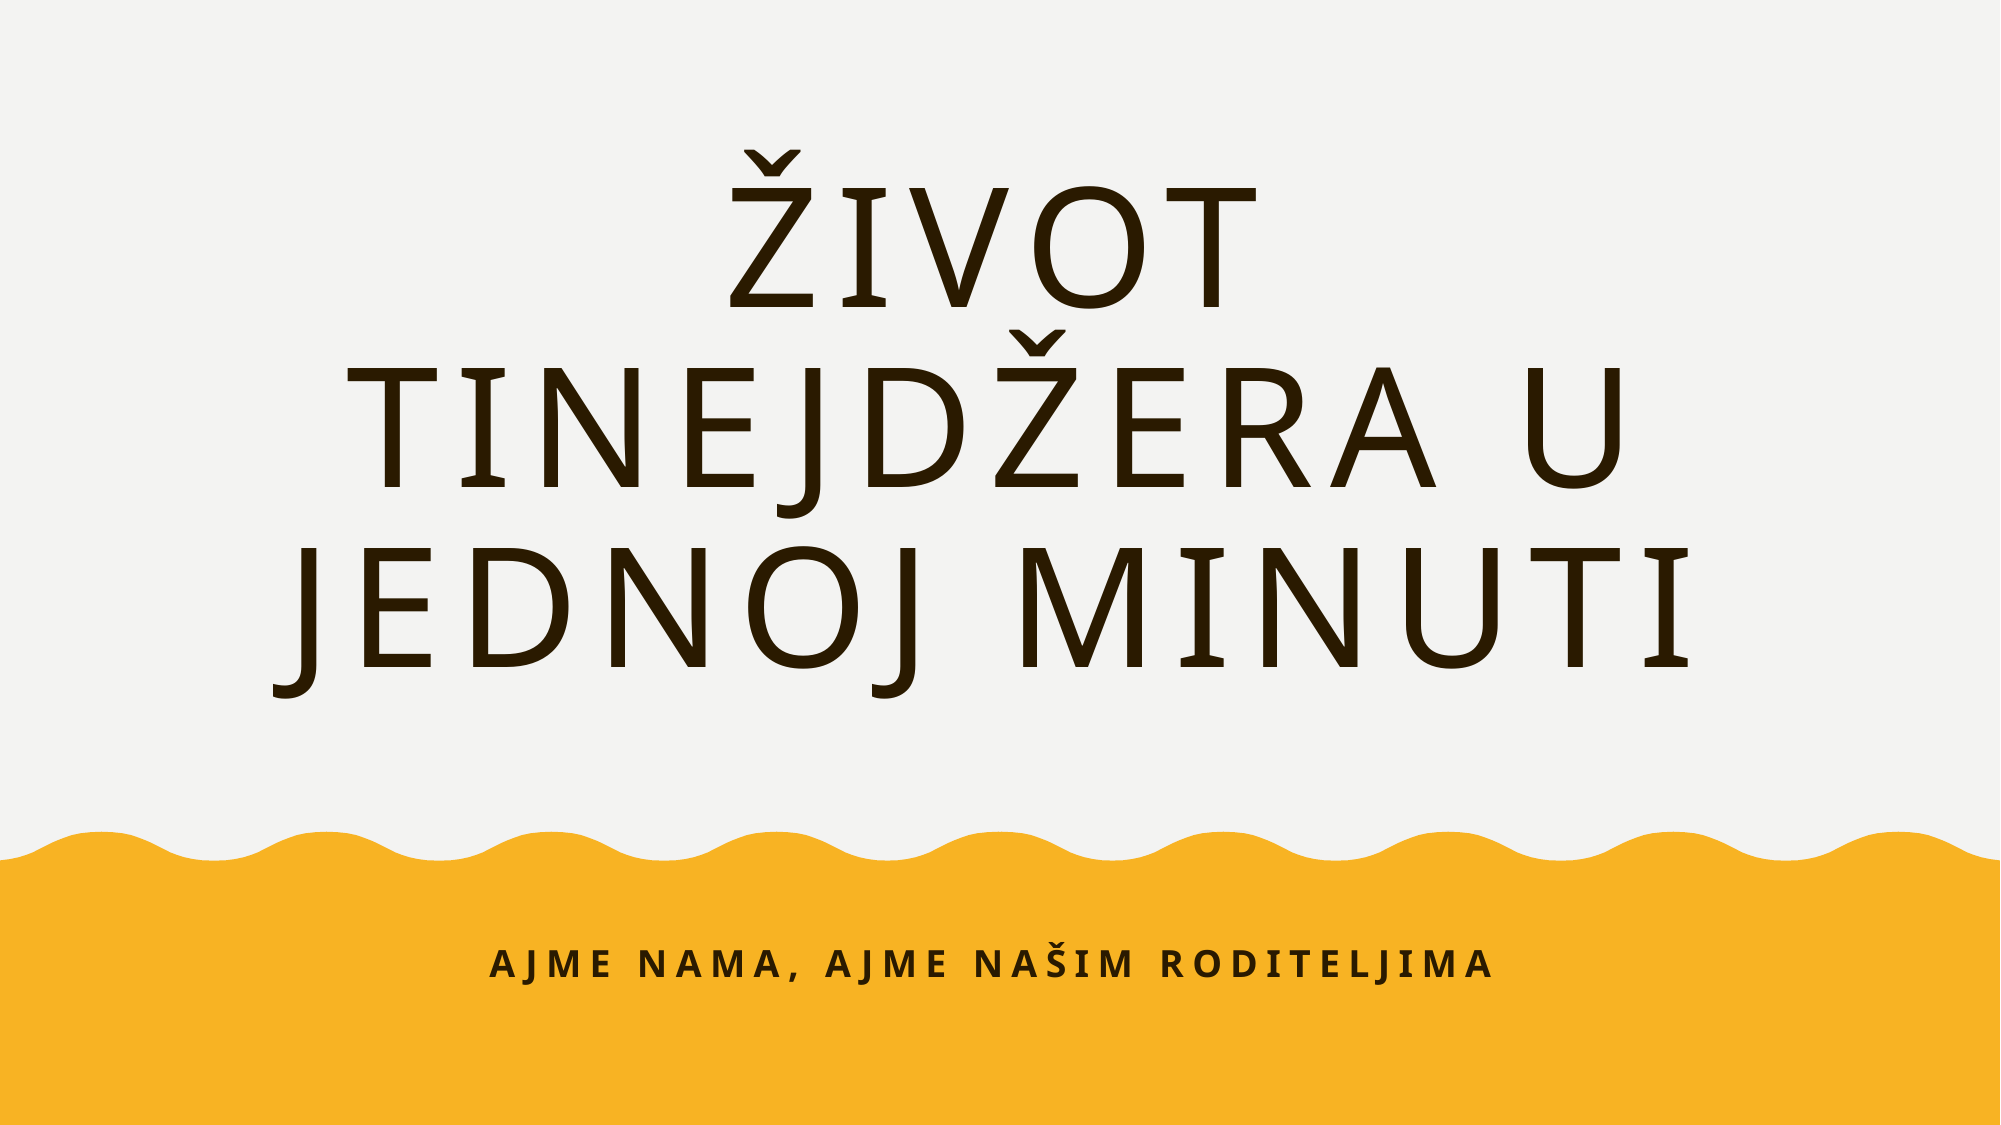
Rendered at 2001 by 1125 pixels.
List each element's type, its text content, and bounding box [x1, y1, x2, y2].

title Život tinejdžera u jednoj minuti [259, 141, 1741, 711]
text_box [0, 0, 2000, 1125]
subtitle Ajme nama, ajme našim roditeljima [340, 901, 1660, 1023]
